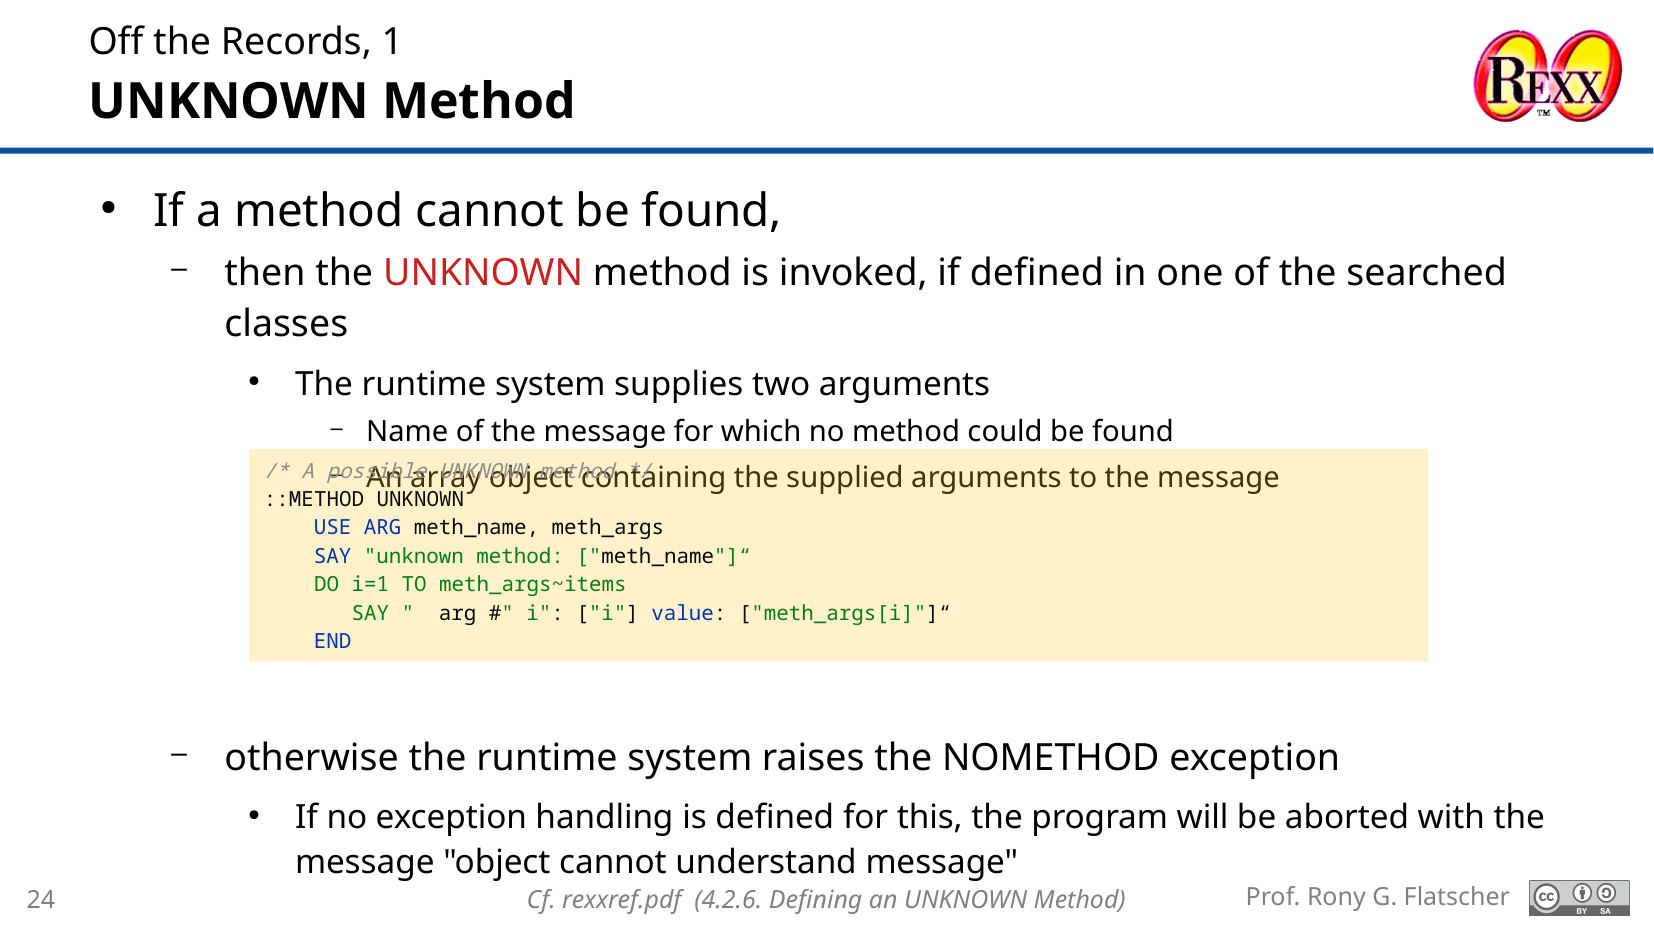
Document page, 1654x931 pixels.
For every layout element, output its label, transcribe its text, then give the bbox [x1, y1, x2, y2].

title Off the Records, 1 UNKNOWN Method [29, 0, 1654, 148]
text_box Cf. rexxref.pdf (4.2.6. Defining an UNKNOWN Method) [0, 874, 1654, 922]
text_box /* A possible UNKNOWN method */ ::METHOD UNKNOWN USE ARG meth_name, meth_args SAY "unknown method: ["meth_name"]“ DO i=1 TO meth_args~items SAY " arg #" i": ["i"] value: ["meth_args[i]"]“ END [249, 448, 1429, 653]
list If a method cannot be found, then the UNKNOWN method is invoked, if defined in one of the searched classes The runtime system supplies two arguments Name of the message for which no method could be found An array object containing the supplied arguments to the message otherwise the runtime system raises the NOMETHOD exception If no exception handling is defined for this, the program will be aborted with the message "object cannot understand message" [82, 177, 1571, 857]
